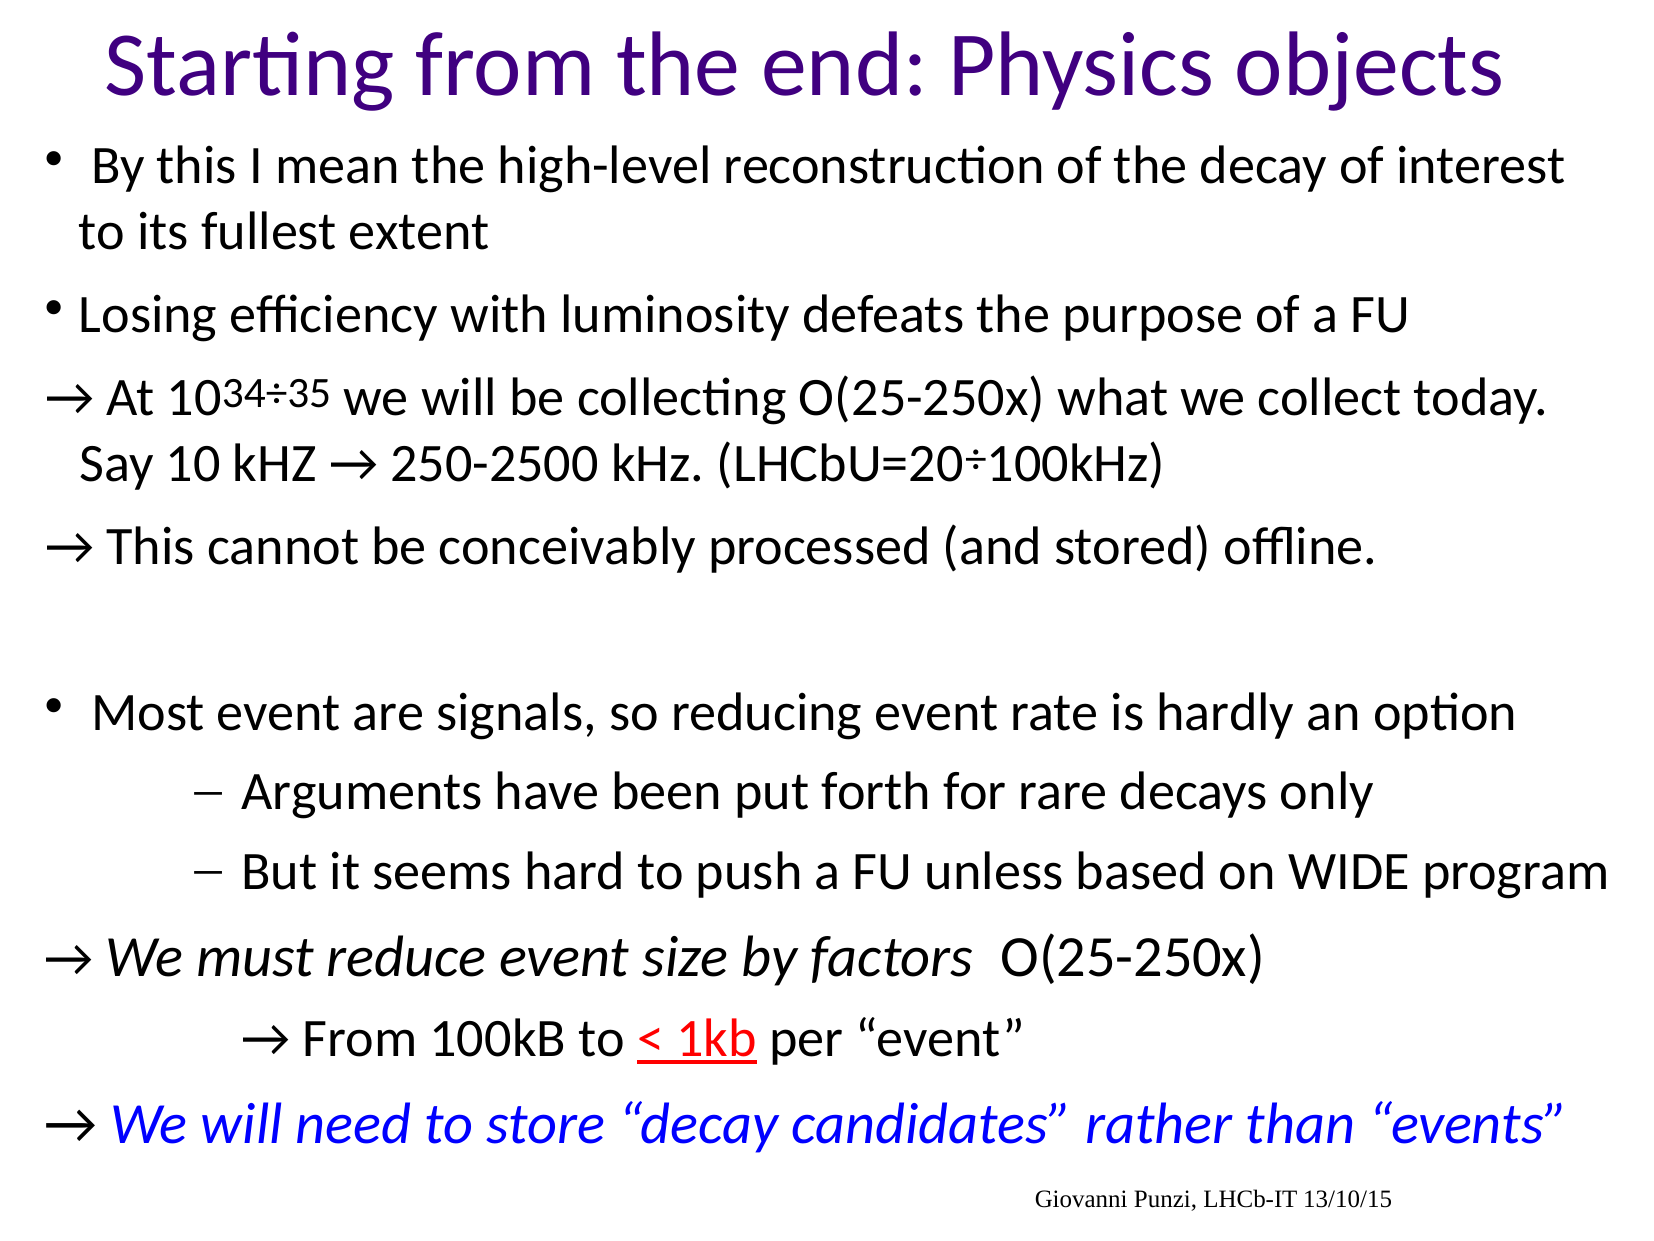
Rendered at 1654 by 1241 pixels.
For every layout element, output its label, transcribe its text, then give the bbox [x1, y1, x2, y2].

list By this I mean the high-level reconstruction of the decay of interest to its fullest extent Losing efficiency with luminosity defeats the purpose of a FU → At 1034÷35 we will be collecting O(25-250x) what we collect today. Say 10 kHZ → 250-2500 kHz. (LHCbU=20÷100kHz) → This cannot be conceivably processed (and stored) offline. Most event are signals, so reducing event rate is hardly an option Arguments have been put forth for rare decays only But it seems hard to push a FU unless based on WIDE program → We must reduce event size by factors O(25-250x) → From 100kB to < 1kb per “event” → We will need to store “decay candidates” rather than “events” [29, 120, 1635, 1186]
title Starting from the end: Physics objects [82, 5, 1571, 111]
